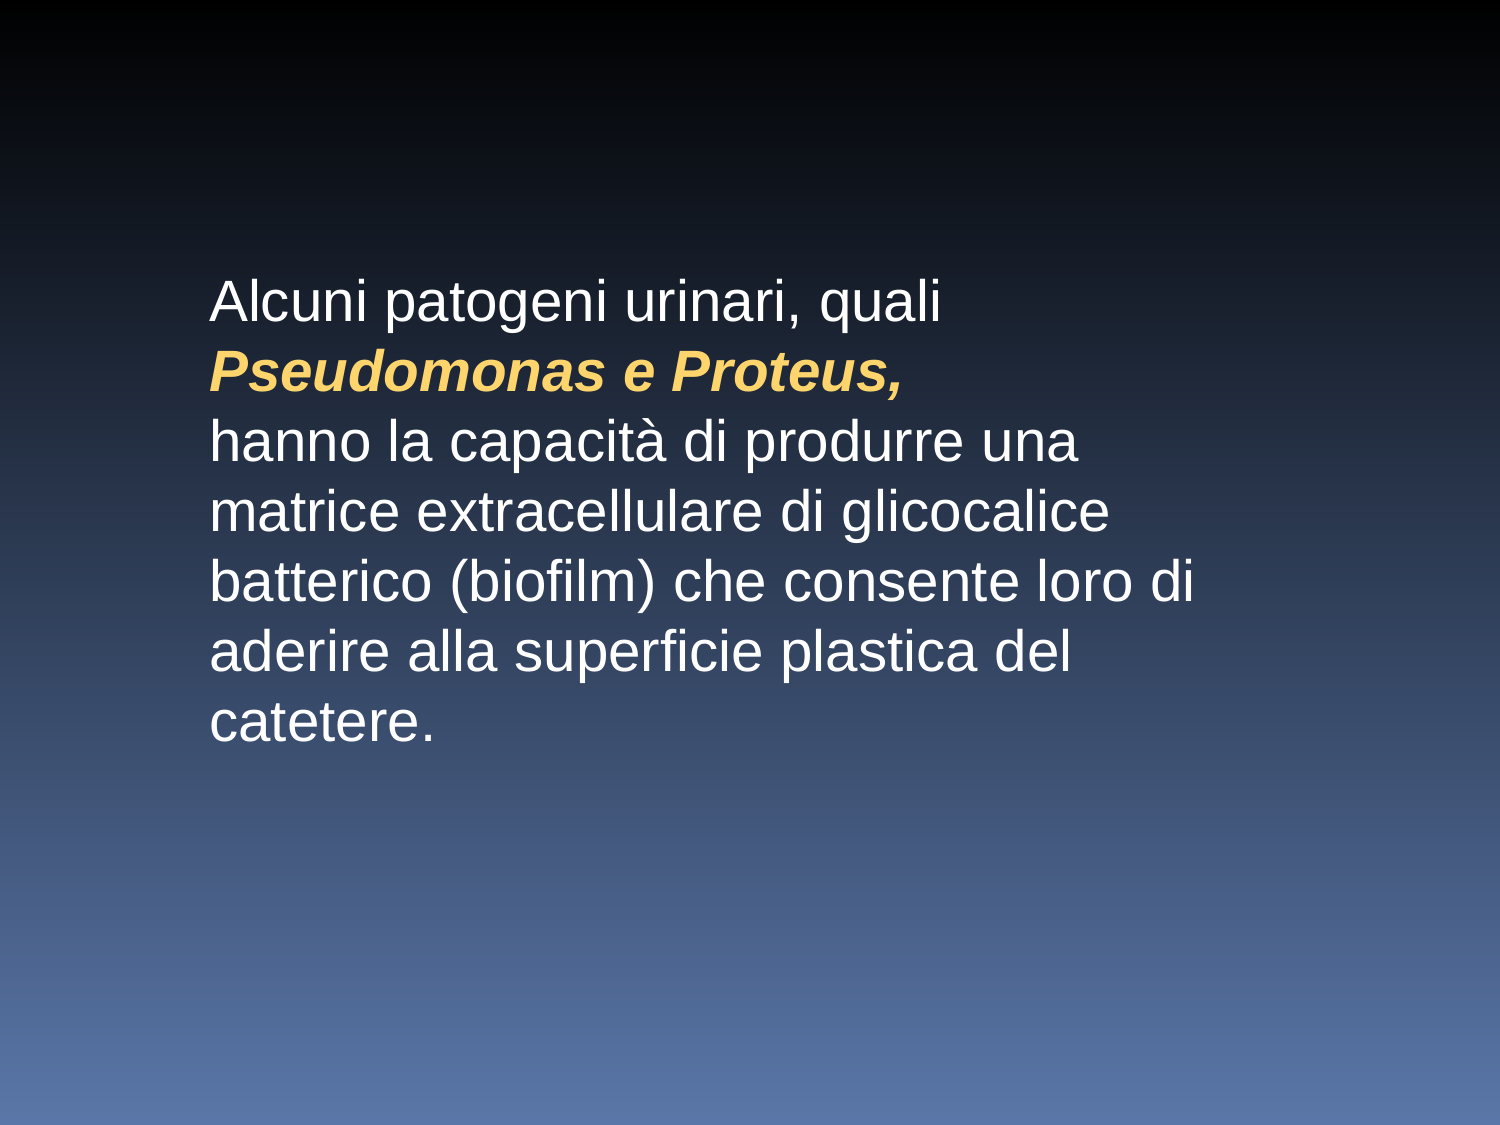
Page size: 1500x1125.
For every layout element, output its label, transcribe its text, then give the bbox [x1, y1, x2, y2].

text_box Alcuni patogeni urinari, quali Pseudomonas e Proteus, hanno la capacità di produrre una matrice extracellulare di glicocalice batterico (biofilm) che consente loro di aderire alla superficie plastica del catetere. [194, 255, 1258, 761]
